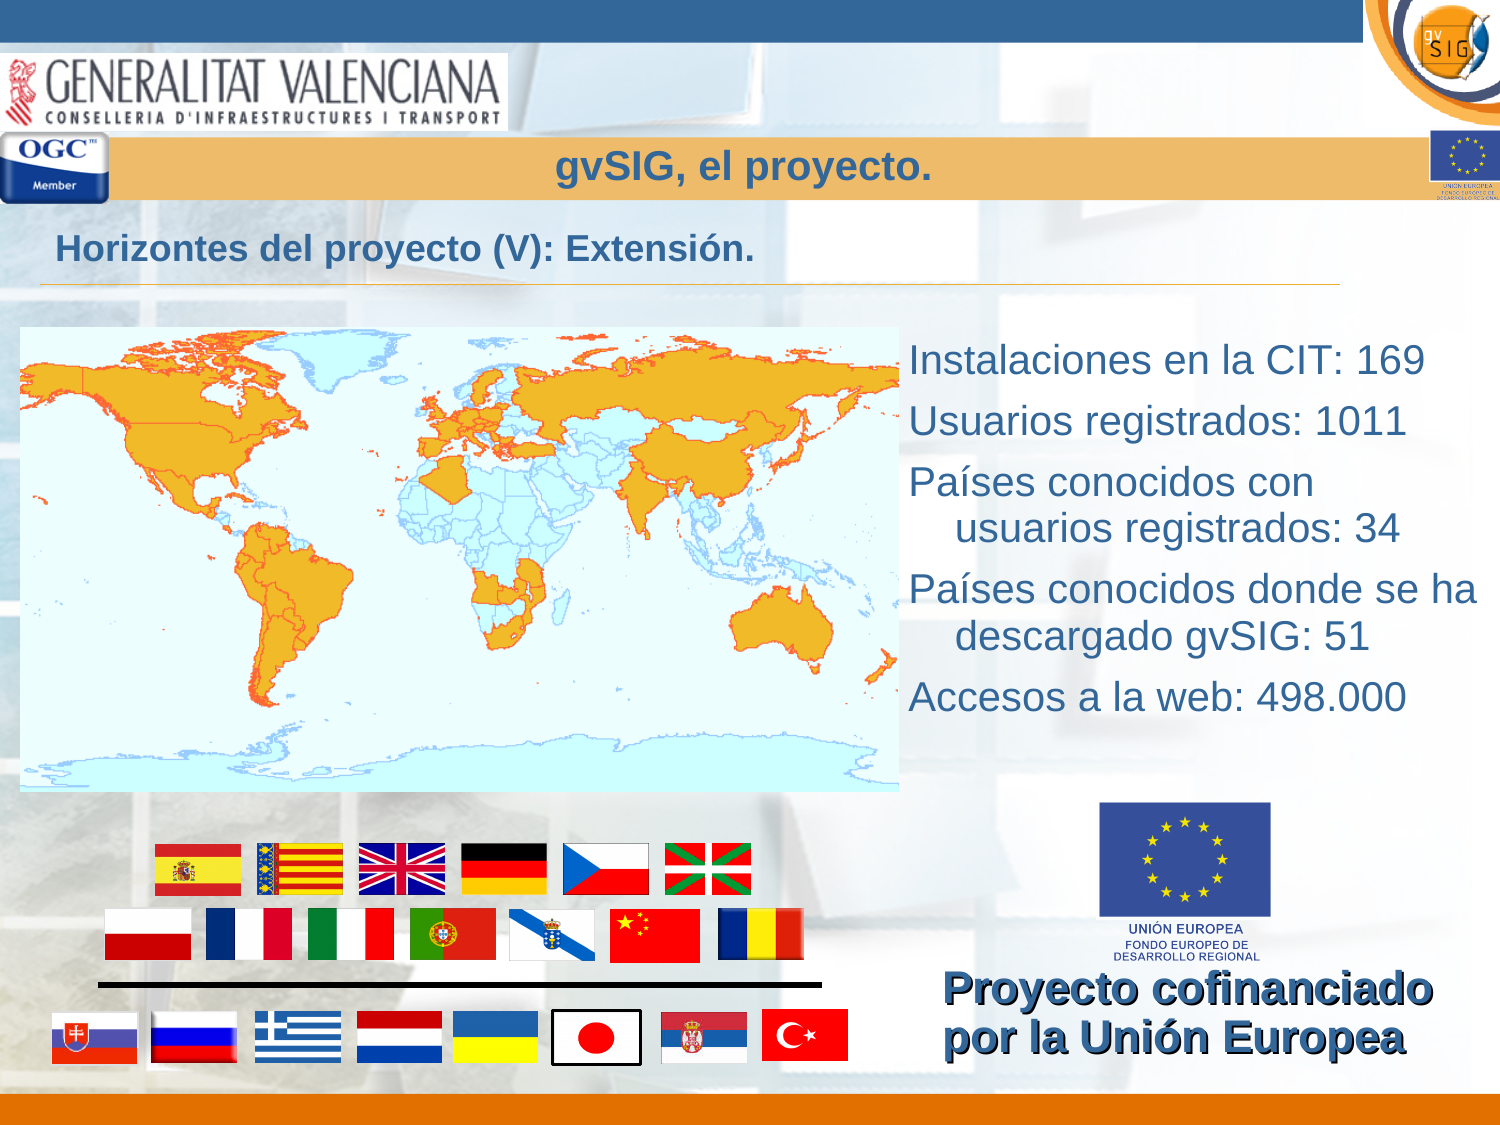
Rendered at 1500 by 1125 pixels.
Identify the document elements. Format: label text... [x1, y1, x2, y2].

picture [563, 843, 649, 895]
text_box Proyecto cofinanciado por la Unión Europea [927, 956, 1456, 1070]
picture [610, 909, 700, 963]
picture [0, 53, 508, 131]
picture [762, 1009, 848, 1061]
text_box gvSIG, el proyecto. [0, 137, 1488, 203]
picture [151, 1011, 237, 1063]
picture [1096, 799, 1274, 961]
picture [554, 1012, 640, 1064]
picture [52, 1013, 138, 1064]
picture [1363, 0, 1500, 127]
picture [453, 1011, 538, 1063]
picture [206, 908, 292, 960]
picture [257, 843, 343, 895]
picture [105, 908, 191, 960]
picture [155, 844, 241, 896]
picture [20, 327, 899, 792]
list Instalaciones en la CIT: 169 Usuarios registrados: 1011 Países conocidos con usuarios registrados: 34 Países conocidos donde se ha descargado gvSIG: 51 Accesos a la web: 498.000 [899, 336, 1485, 723]
picture [665, 843, 751, 895]
picture [359, 843, 445, 895]
picture [461, 843, 547, 895]
picture [255, 1011, 341, 1063]
picture [661, 1012, 747, 1064]
picture [509, 909, 595, 961]
picture [410, 908, 496, 960]
picture [357, 1011, 442, 1063]
picture [718, 908, 804, 960]
picture [0, 132, 109, 137]
picture [1429, 129, 1500, 200]
text_box Horizontes del proyecto (V): Extensión. [40, 222, 1209, 283]
picture [308, 908, 394, 960]
